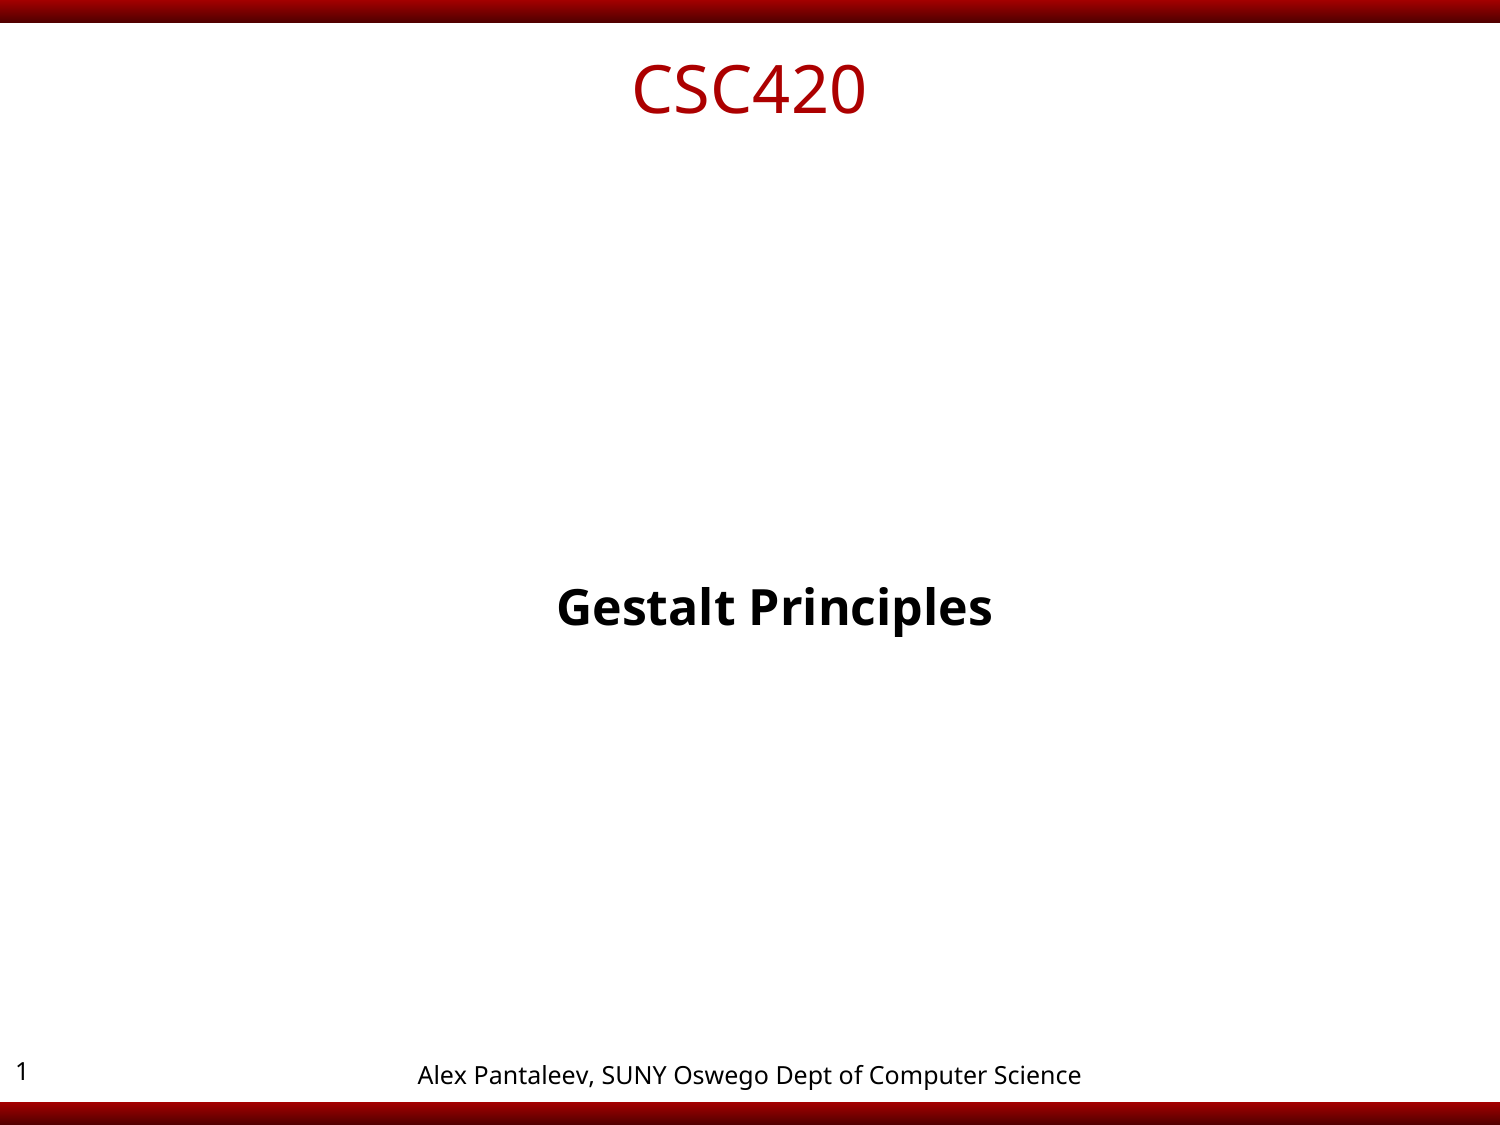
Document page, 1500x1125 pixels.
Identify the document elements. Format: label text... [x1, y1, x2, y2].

title CSC420 [0, 24, 1500, 150]
subtitle Gestalt Principles [0, 149, 1476, 1063]
